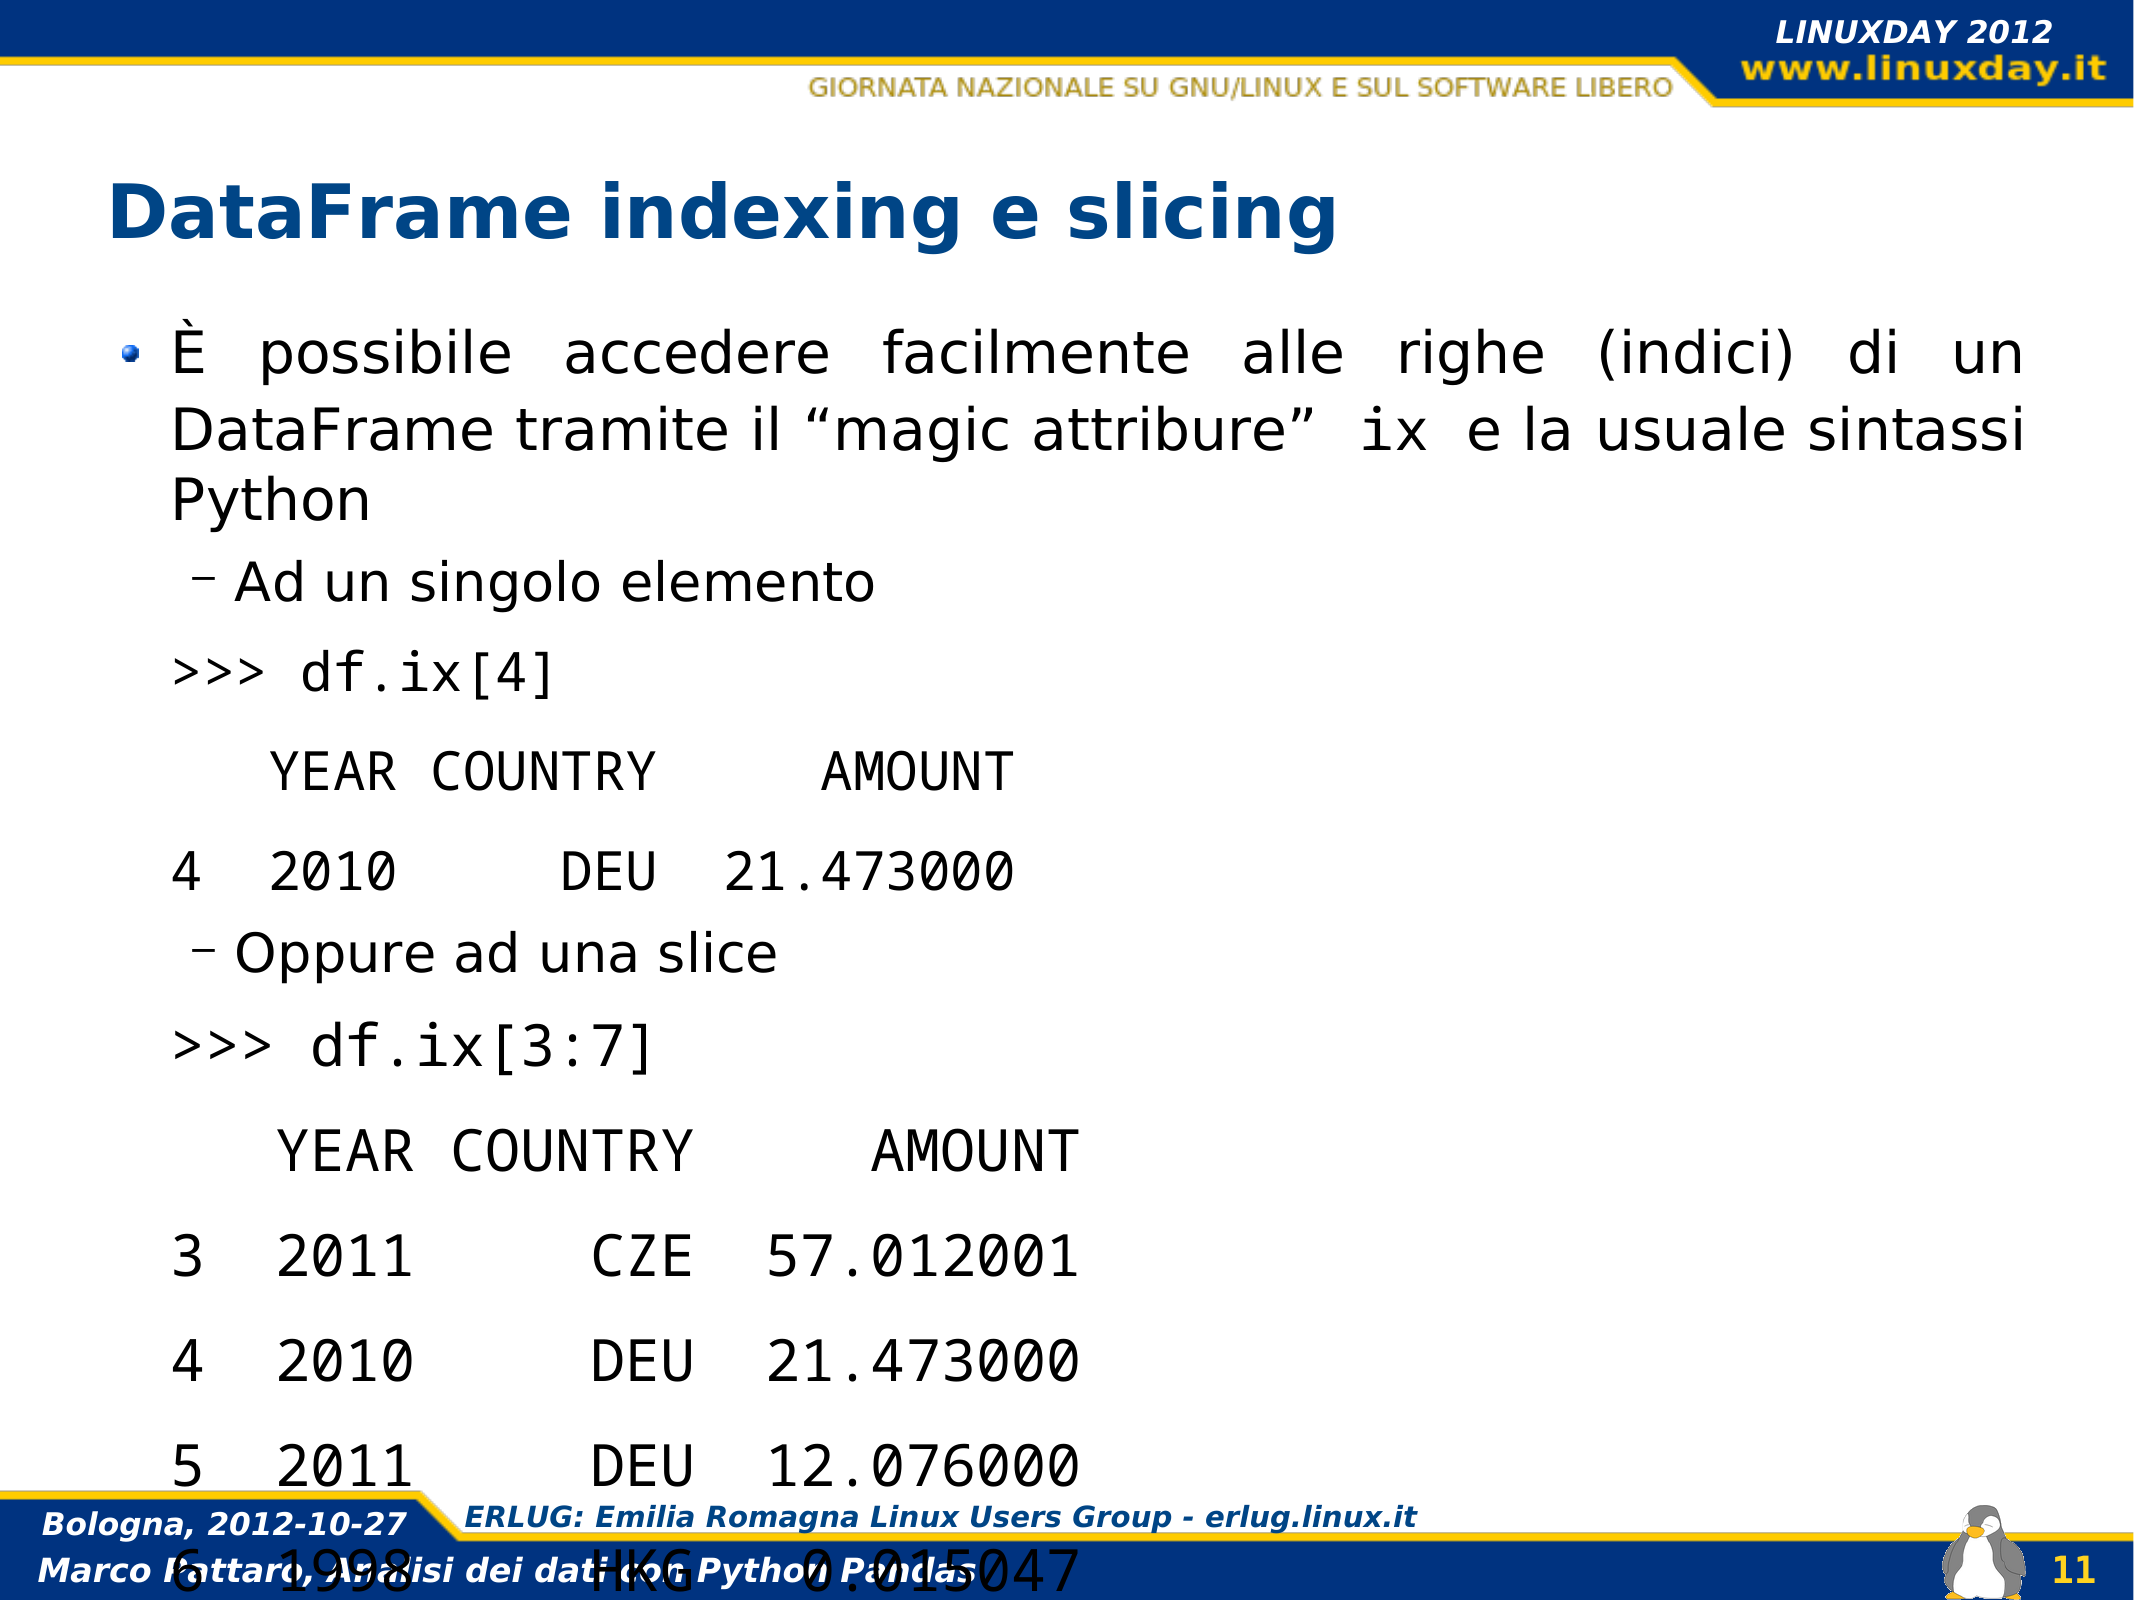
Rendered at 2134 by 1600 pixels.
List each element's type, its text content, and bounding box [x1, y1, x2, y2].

title DataFrame indexing e slicing [106, 159, 2080, 267]
list È possibile accedere facilmente alle righe (indici) di un DataFrame tramite il “magic attribure” ix e la usuale sintassi Python Ad un singolo elemento >>> df.ix[4] YEAR COUNTRY AMOUNT 4 2010 DEU 21.473000 Oppure ad una slice >>> df.ix[3:7] YEAR COUNTRY AMOUNT 3 2011 CZE 57.012001 4 2010 DEU 21.473000 5 2011 DEU 12.076000 6 1998 HKG 0.015047 [106, 319, 2027, 1535]
picture [0, 0, 2134, 1600]
